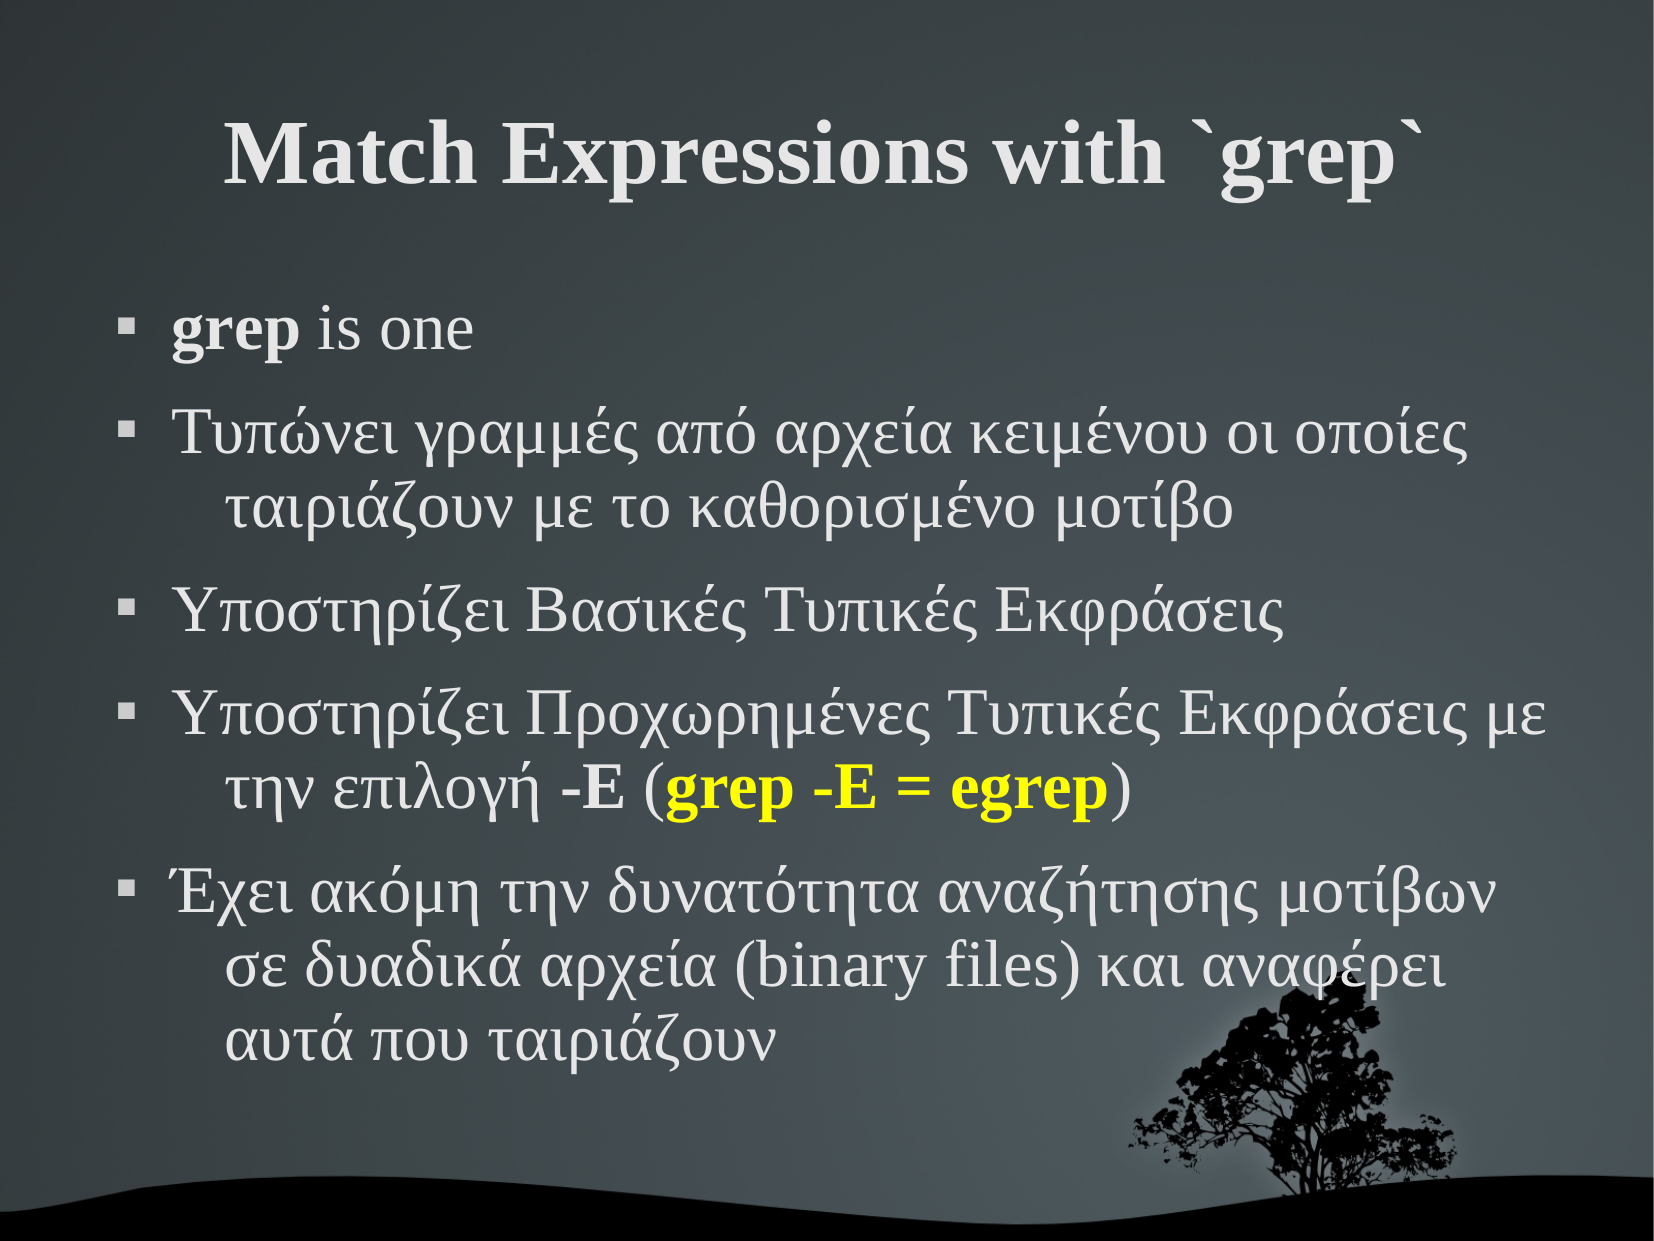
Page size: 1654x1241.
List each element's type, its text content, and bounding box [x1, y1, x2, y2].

picture [0, 0, 1654, 1241]
list grep is one Τυπώνει γραμμές από αρχεία κειμένου οι οποίες ταιριάζουν με το καθορισμένο μοτίβο Υποστηρίζει Βασικές Τυπικές Εκφράσεις Υποστηρίζει Προχωρημένες Τυπικές Εκφράσεις με την επιλογή -E (grep -E = egrep) Έχει ακόμη την δυνατότητα αναζήτησης μοτίβων σε δυαδικά αρχεία (binary files) και αναφέρει αυτά που ταιριάζουν [82, 290, 1571, 1223]
title Match Expressions with `grep` [82, 33, 1571, 273]
